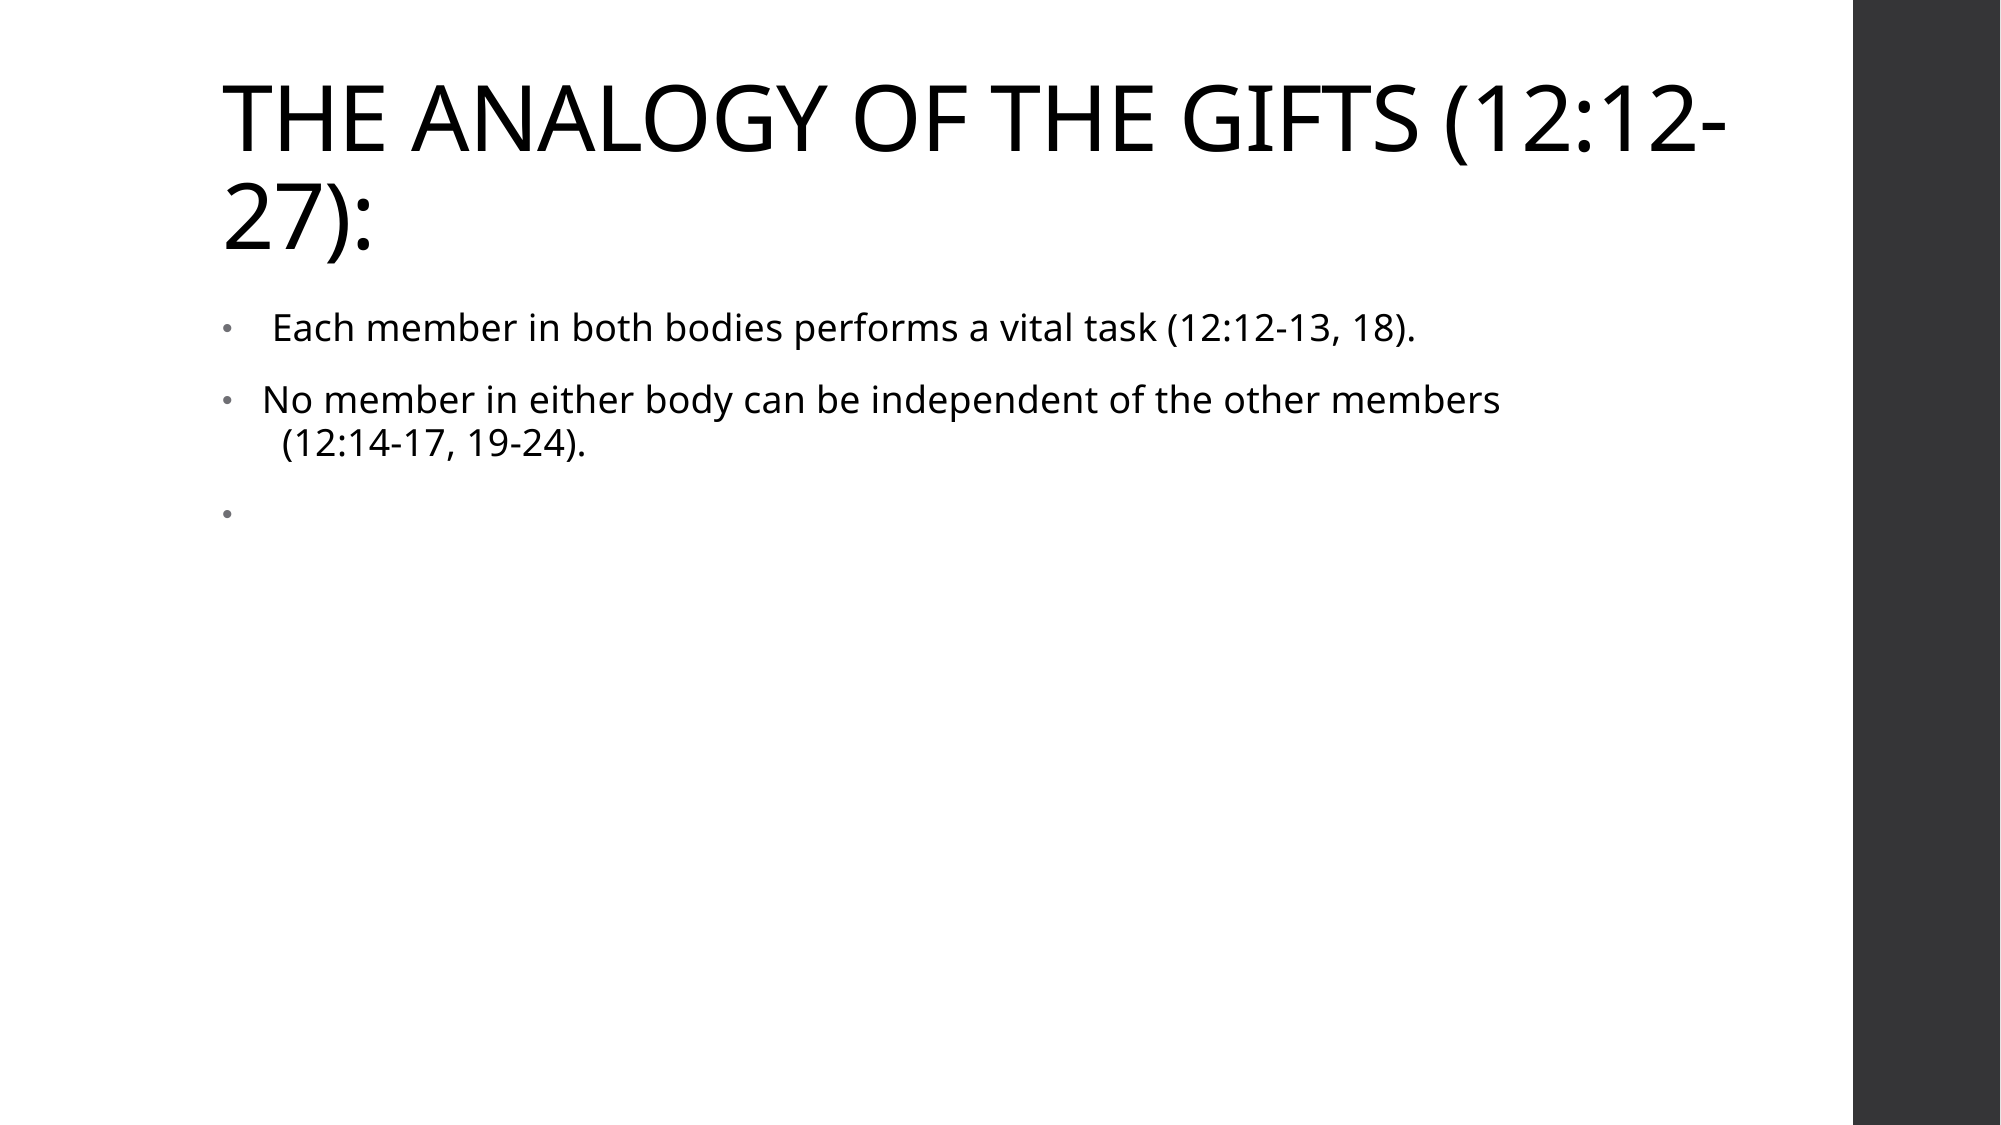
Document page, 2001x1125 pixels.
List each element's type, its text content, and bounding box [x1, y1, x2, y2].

list Each member in both bodies performs a vital task (12:12-13, 18). No member in either body can be independent of the other members (12:14-17, 19-24). [206, 299, 1617, 1014]
title THE ANALOGY OF THE GIFTS (12:12-27): [206, 60, 1797, 278]
